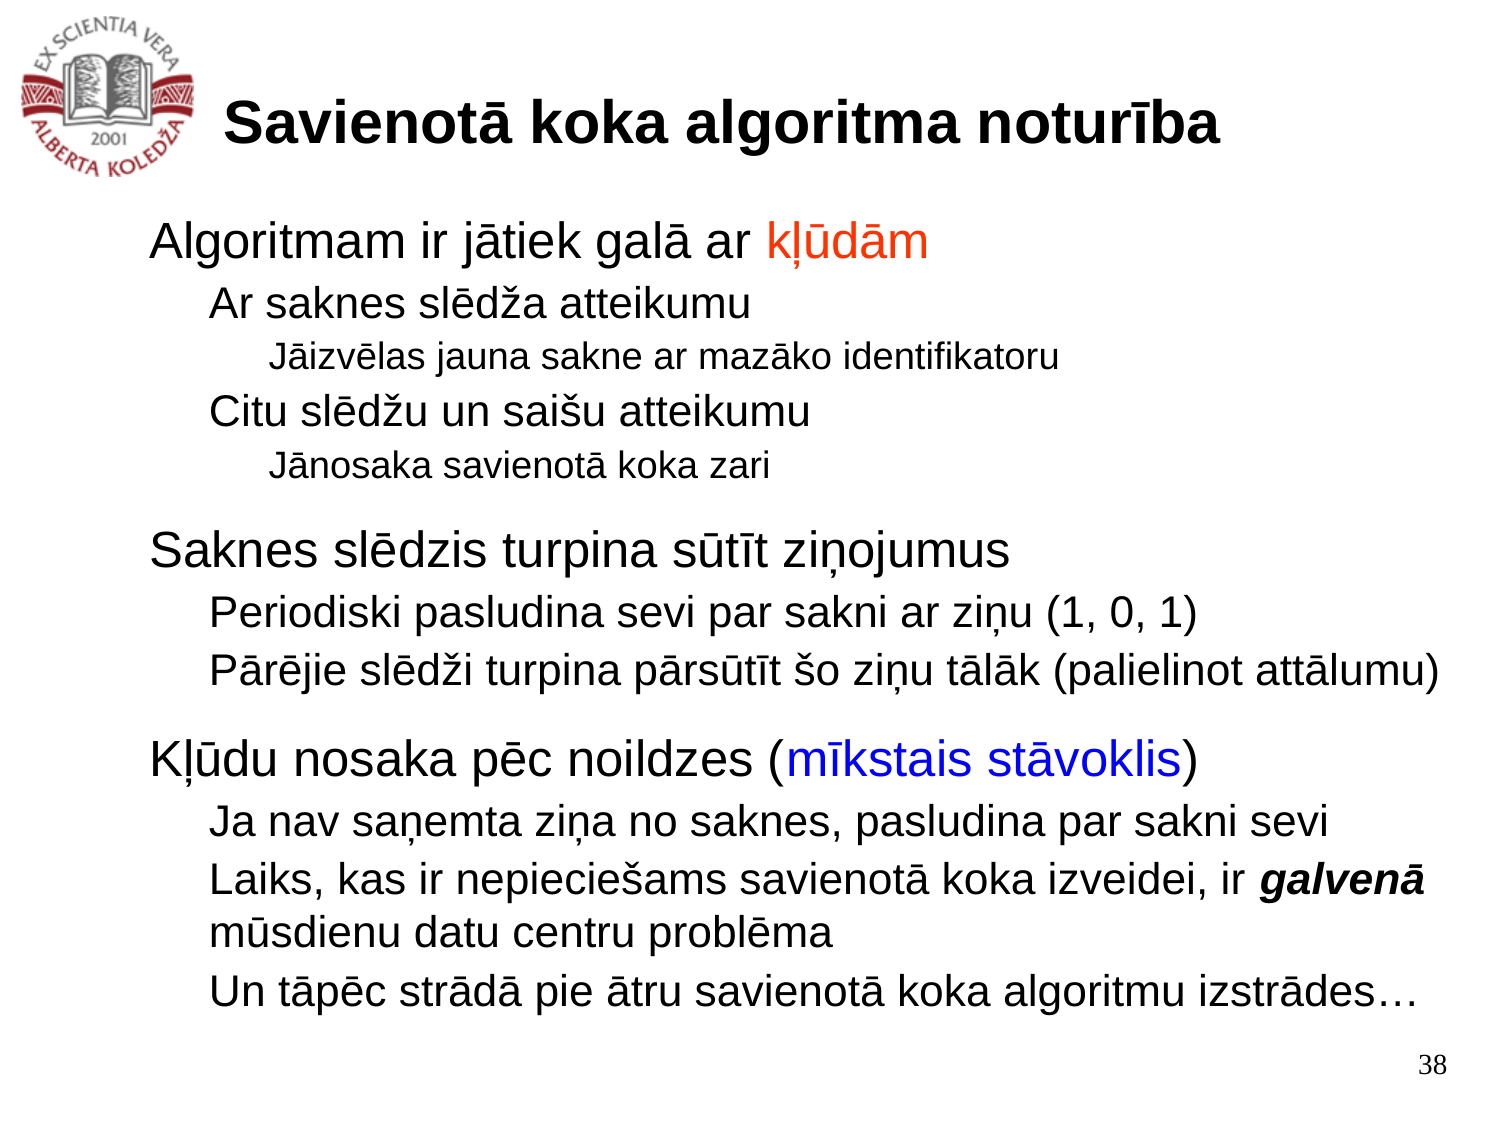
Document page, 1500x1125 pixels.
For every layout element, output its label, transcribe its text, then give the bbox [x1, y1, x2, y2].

picture [21, 16, 194, 177]
list Algoritmam ir jātiek galā ar kļūdām Ar saknes slēdža atteikumu Jāizvēlas jauna sakne ar mazāko identifikatoru Citu slēdžu un saišu atteikumu Jānosaka savienotā koka zari Saknes slēdzis turpina sūtīt ziņojumus Periodiski pasludina sevi par sakni ar ziņu (1, 0, 1) Pārējie slēdži turpina pārsūtīt šo ziņu tālāk (palielinot attālumu) Kļūdu nosaka pēc noildzes (mīkstais stāvoklis) Ja nav saņemta ziņa no saknes, pasludina par sakni sevi Laiks, kas ir nepieciešams savienotā koka izveidei, ir galvenā mūsdienu datu centru problēma Un tāpēc strādā pie ātru savienotā koka algoritmu izstrādes… [74, 200, 1463, 1101]
title Savienotā koka algoritma noturība [50, 62, 1374, 175]
